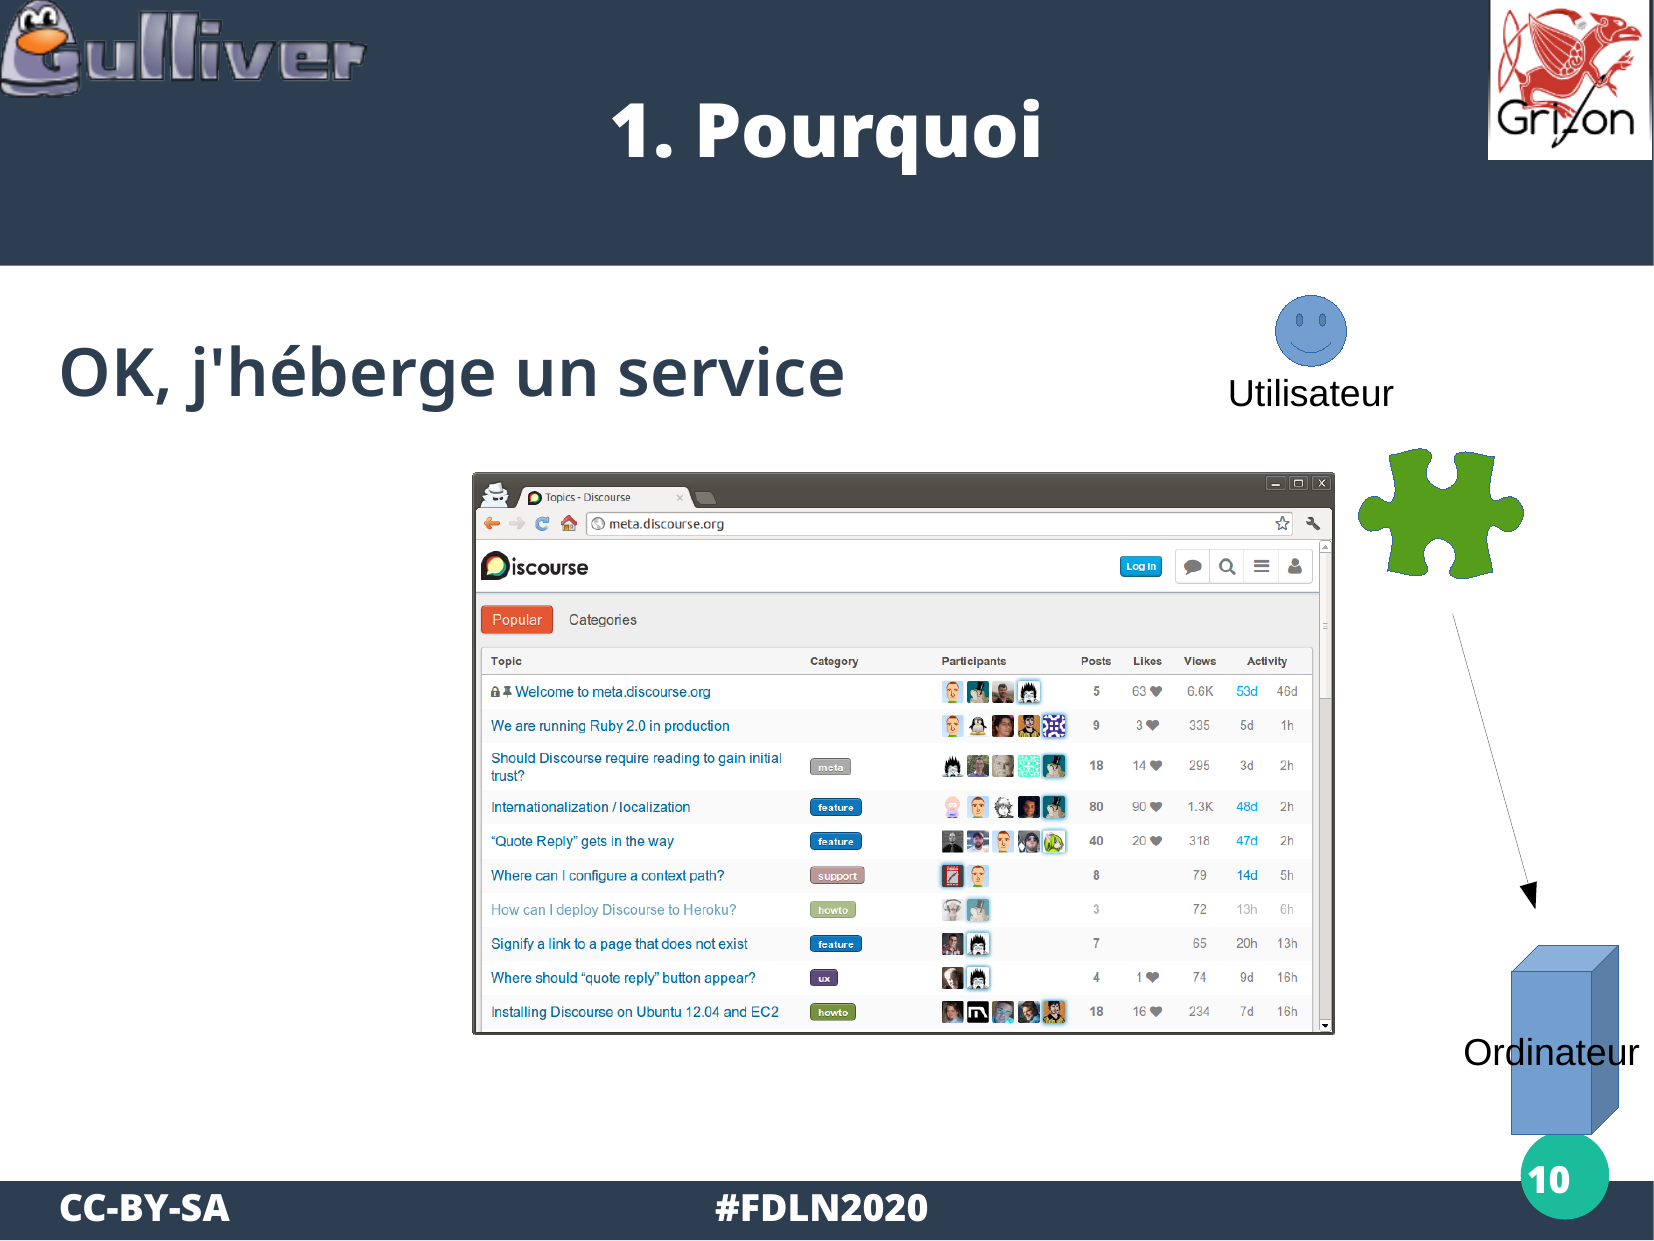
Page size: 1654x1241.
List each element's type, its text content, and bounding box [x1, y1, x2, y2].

picture [0, 0, 367, 98]
title 1. Pourquoi [59, 49, 1595, 207]
list OK, j'héberge un service [59, 324, 1016, 1152]
text_box Ordinateur [1511, 972, 1591, 1135]
picture [1488, 0, 1652, 160]
text_box Utilisateur [1275, 295, 1347, 367]
text_box [1358, 448, 1524, 579]
picture [472, 472, 1335, 1035]
